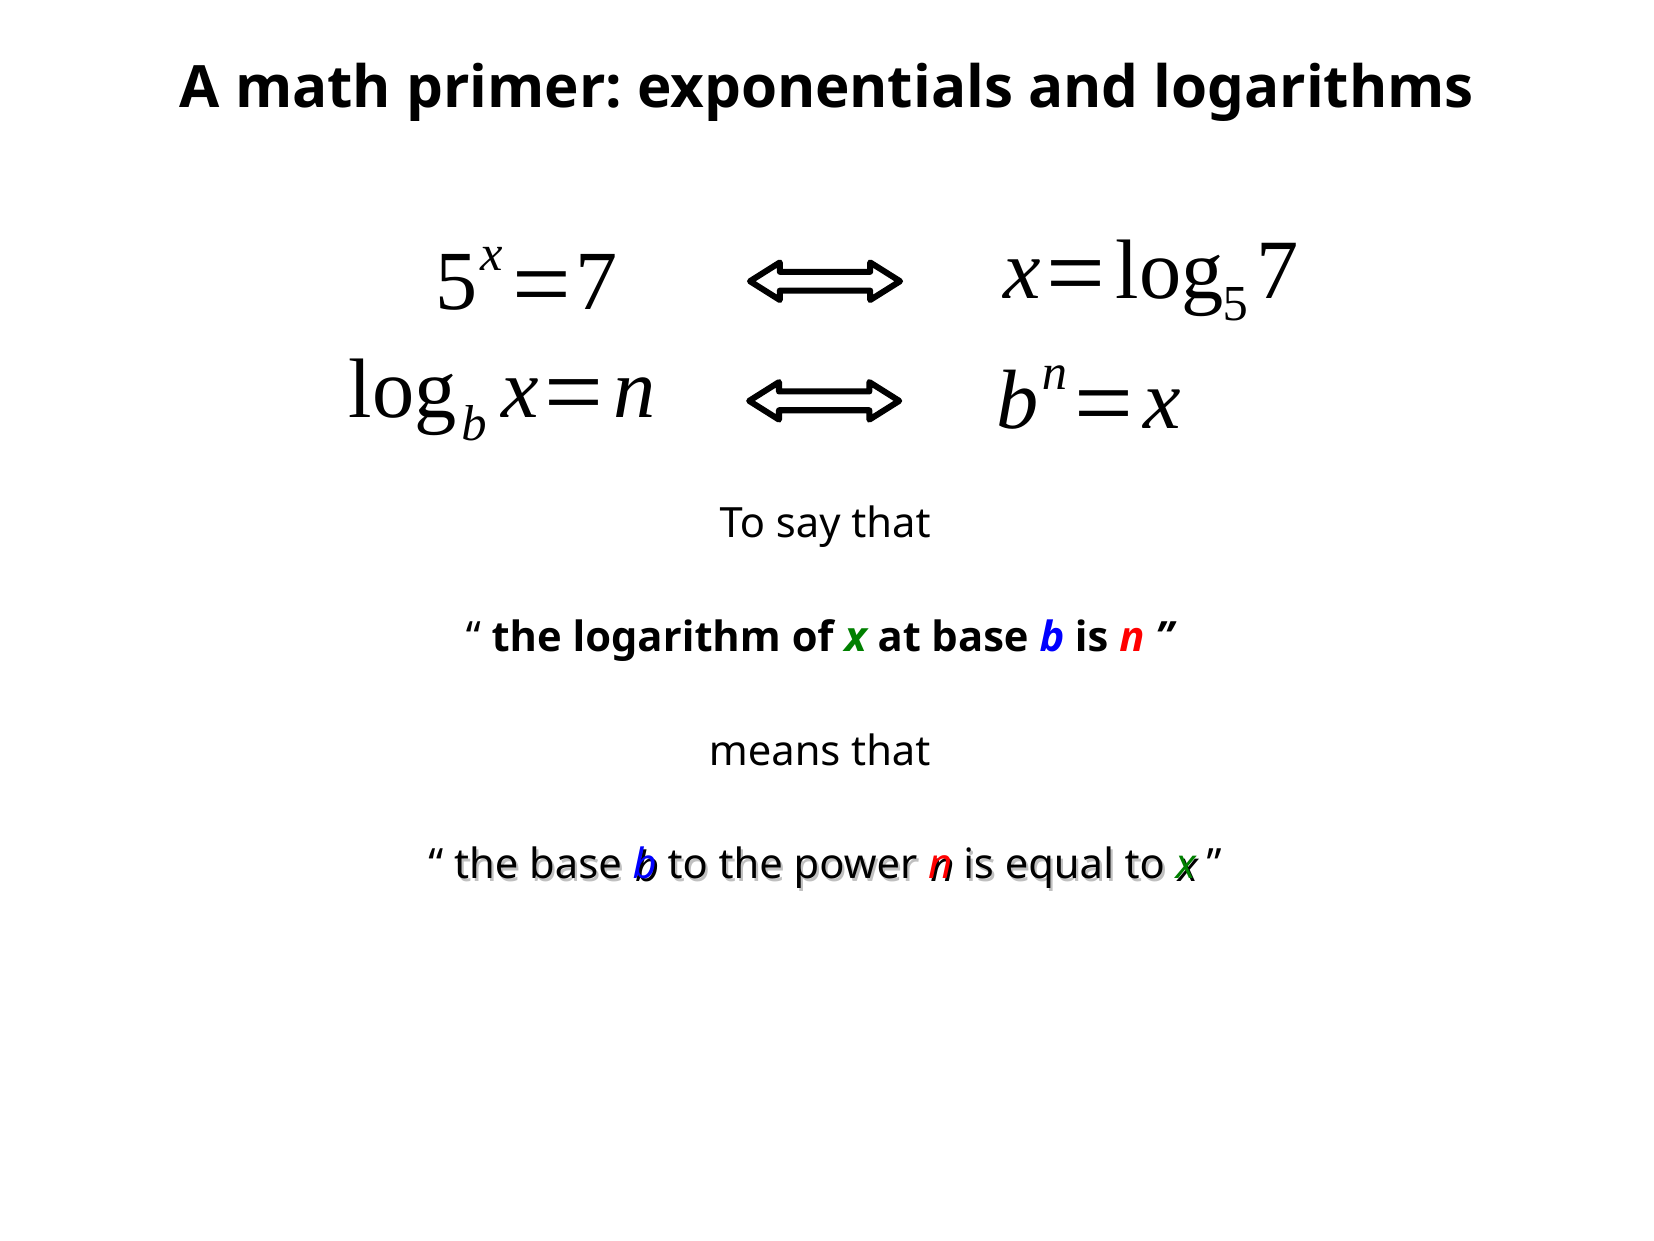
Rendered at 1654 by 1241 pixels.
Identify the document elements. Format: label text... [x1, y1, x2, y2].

chart [412, 225, 638, 331]
text_box To say that “ the logarithm of x at base b is n ” means that “ the base b to the power n is equal to x ” [0, 484, 1651, 908]
chart [974, 344, 1201, 450]
text_box [749, 382, 900, 420]
text_box [750, 262, 901, 301]
chart [975, 225, 1322, 331]
chart [326, 344, 675, 451]
text_box A math primer: exponentials and logarithms [0, 37, 1654, 134]
